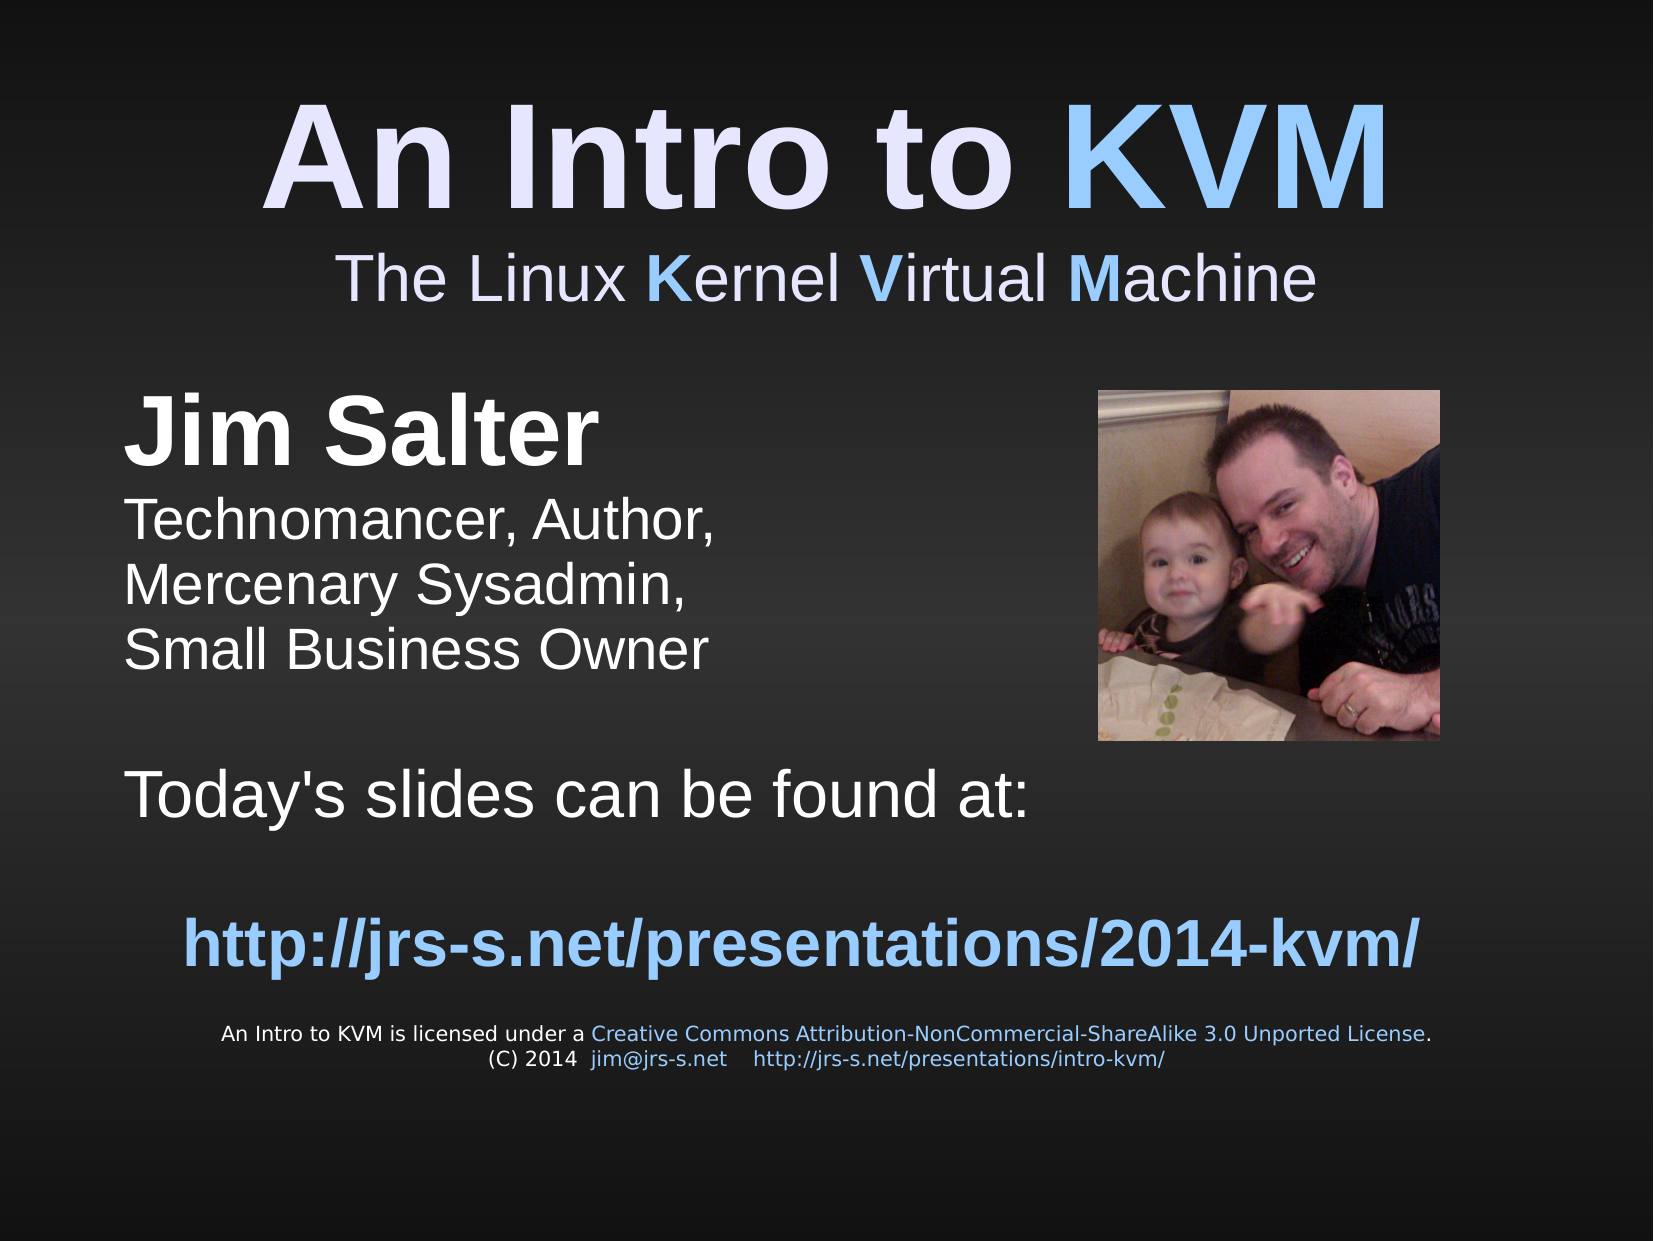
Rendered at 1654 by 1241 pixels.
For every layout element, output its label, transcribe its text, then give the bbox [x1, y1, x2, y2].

subtitle An Intro to KVM is licensed under a Creative Commons Attribution-NonCommercial-ShareAlike 3.0 Unported License. (C) 2014 jim@jrs-s.net http://jrs-s.net/presentations/intro-kvm/ [147, 325, 1506, 1096]
title An Intro to KVM The Linux Kernel Virtual Machine [118, 72, 1535, 316]
picture [1098, 390, 1440, 741]
text_box Jim Salter Technomancer, Author, Mercenary Sysadmin, Small Business Owner Today's slides can be found at: http://jrs-s.net/presentations/2014-kvm/ [123, 345, 1482, 1011]
